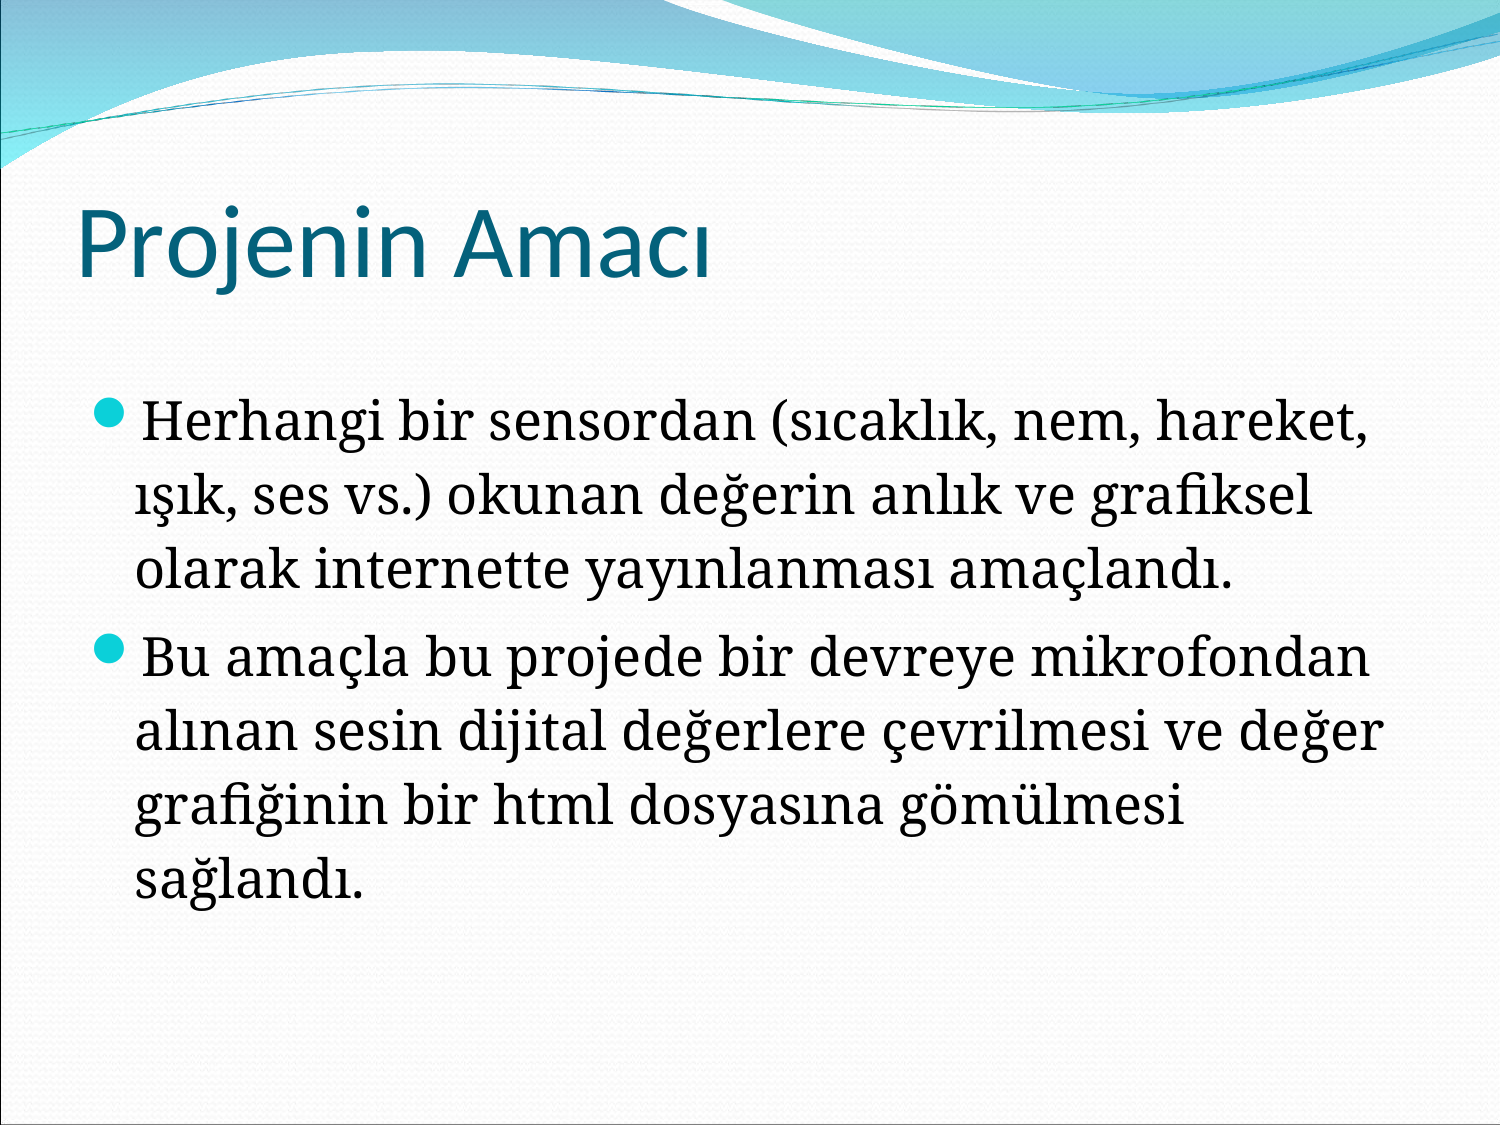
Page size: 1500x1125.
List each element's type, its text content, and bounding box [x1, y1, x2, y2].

title Projenin Amacı [75, 115, 1426, 304]
list Herhangi bir sensordan (sıcaklık, nem, hareket, ışık, ses vs.) okunan değerin anlık ve grafiksel olarak internette yayınlanması amaçlandı. Bu amaçla bu projede bir devreye mikrofondan alınan sesin dijital değerlere çevrilmesi ve değer grafiğinin bir html dosyasına gömülmesi sağlandı. [75, 375, 1426, 1038]
picture [0, 0, 1500, 1125]
